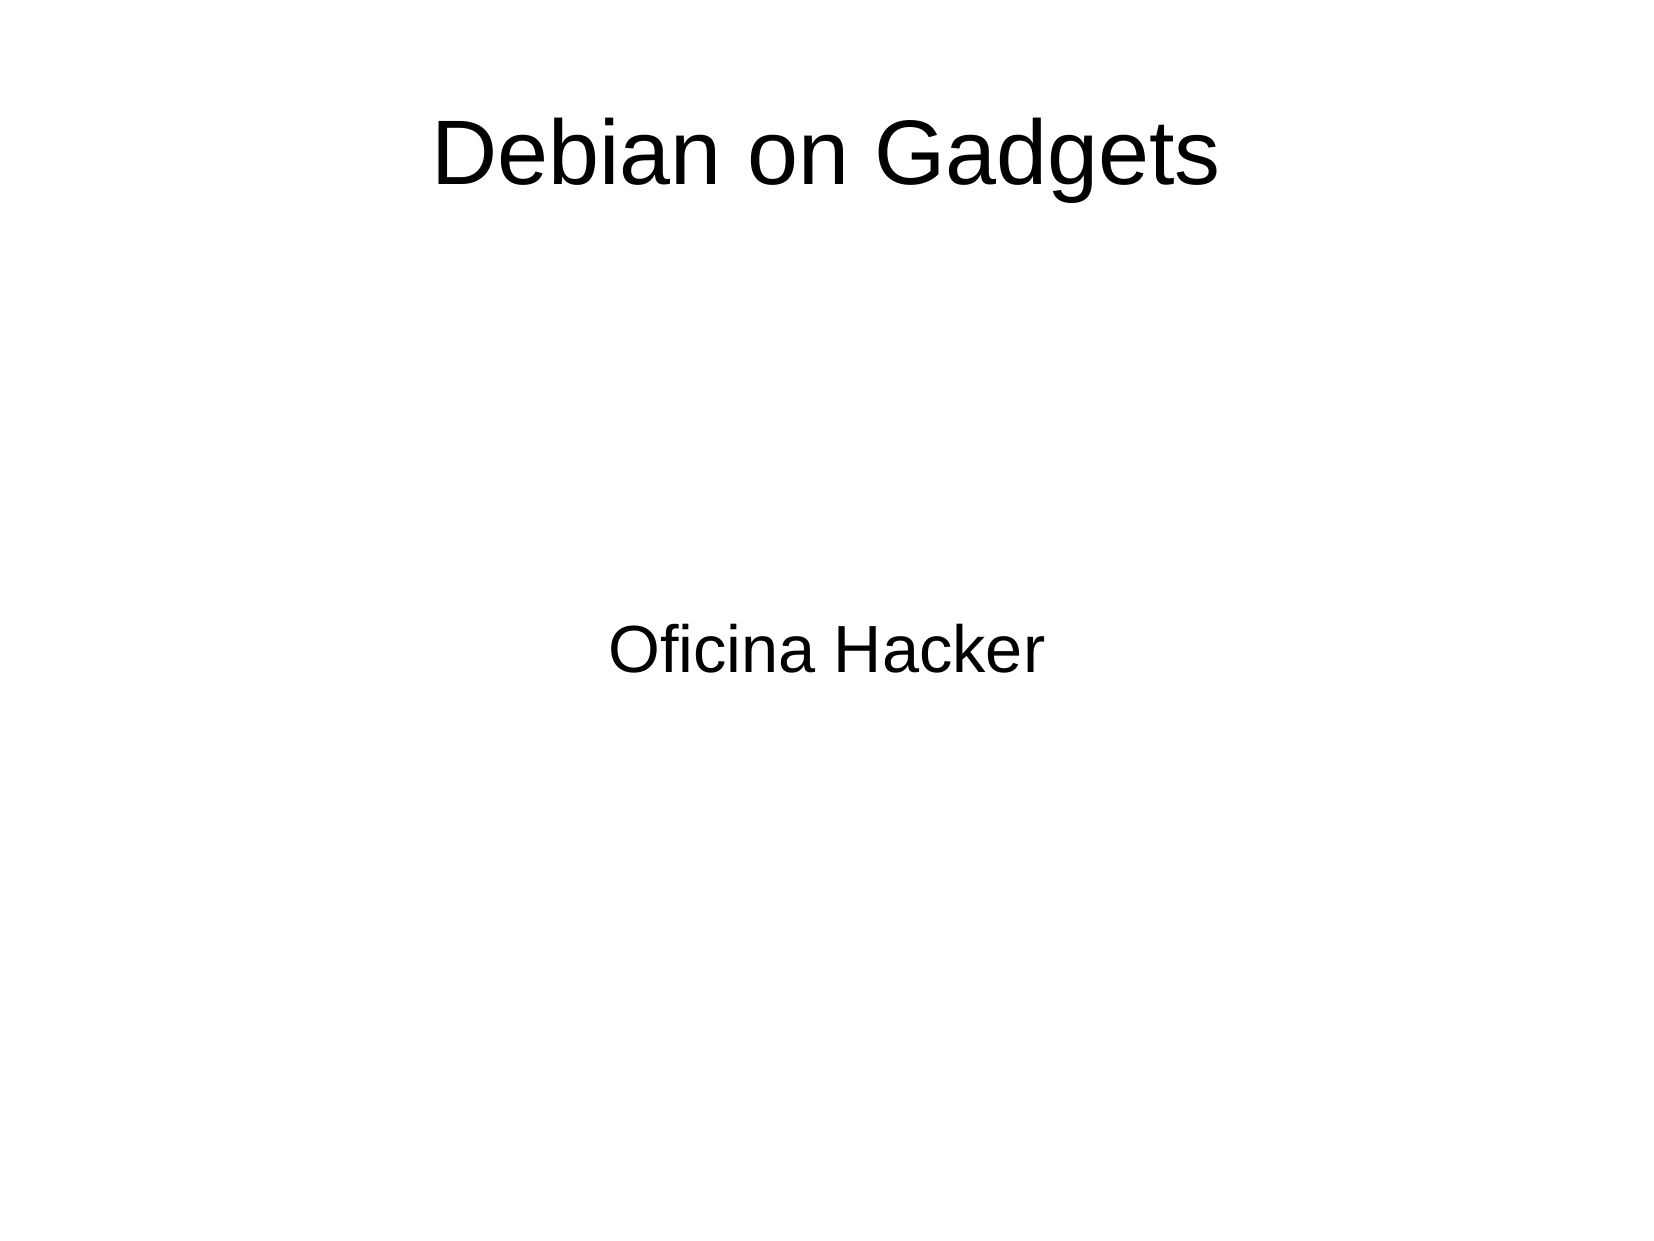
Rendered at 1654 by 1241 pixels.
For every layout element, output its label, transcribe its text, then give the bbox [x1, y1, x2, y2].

title Debian on Gadgets [82, 49, 1571, 257]
subtitle Oficina Hacker [82, 290, 1571, 1010]
